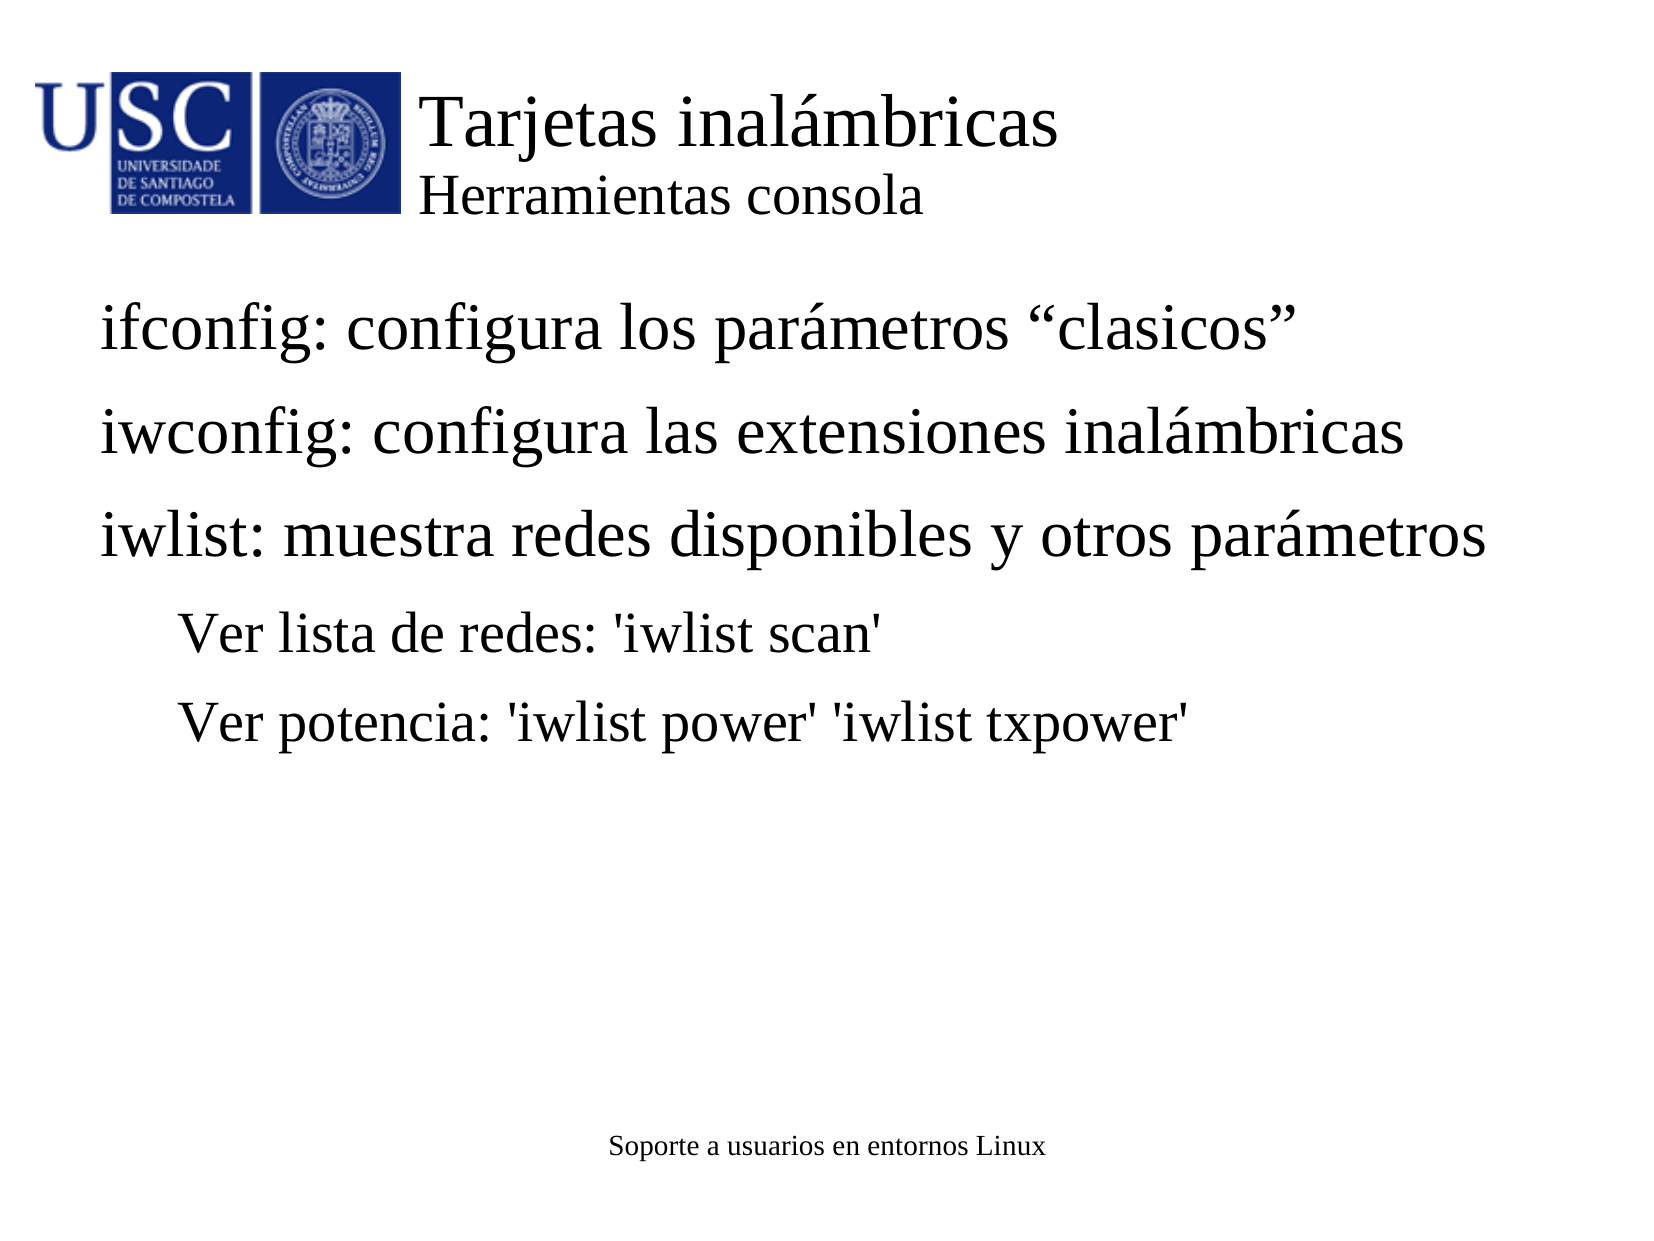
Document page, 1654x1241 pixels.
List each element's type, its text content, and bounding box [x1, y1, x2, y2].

title Tarjetas inalámbricas Herramientas consola [418, 49, 1571, 257]
picture [35, 72, 401, 214]
list ifconfig: configura los parámetros “clasicos” iwconfig: configura las extensiones inalámbricas iwlist: muestra redes disponibles y otros parámetros Ver lista de redes: 'iwlist scan' Ver potencia: 'iwlist power' 'iwlist txpower' [82, 290, 1571, 1109]
